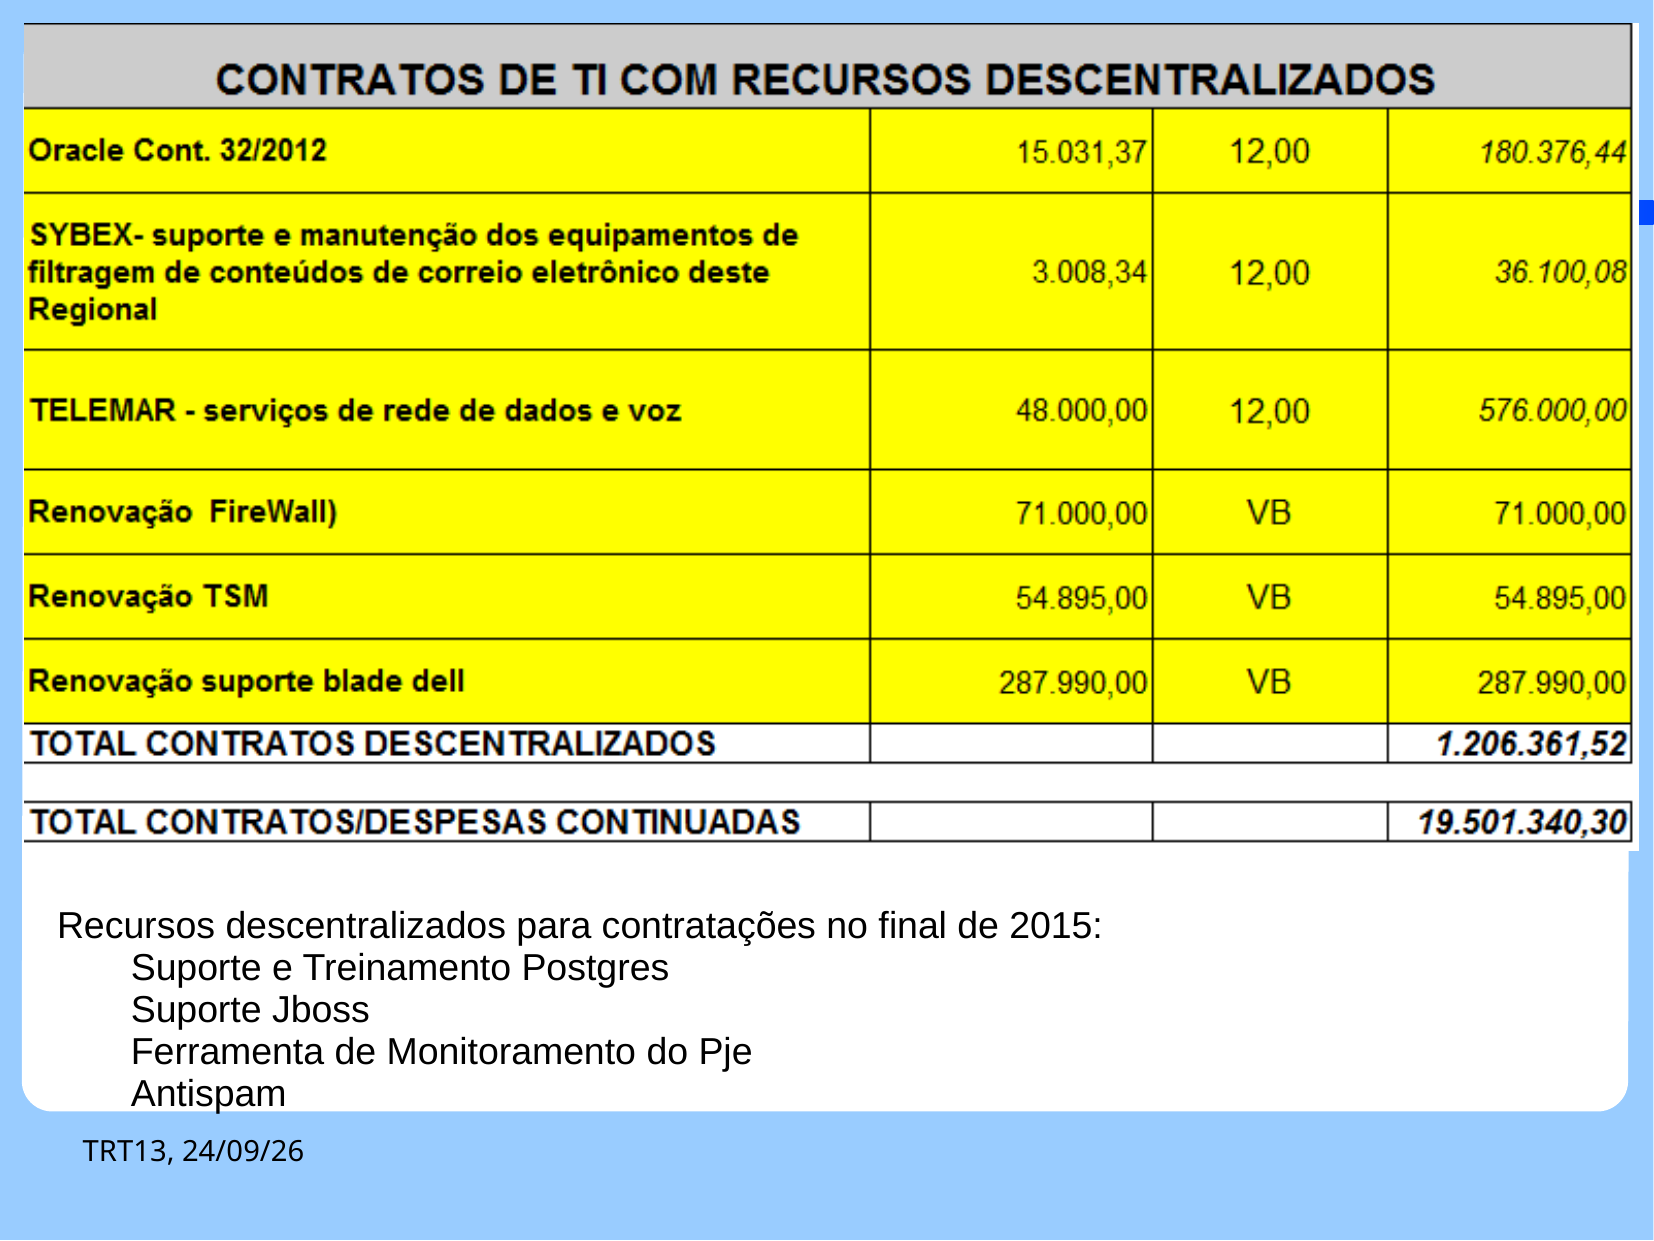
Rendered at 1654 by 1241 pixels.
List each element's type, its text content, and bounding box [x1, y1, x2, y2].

picture [24, 23, 1639, 851]
text_box Recursos descentralizados para contratações no final de 2015: Suporte e Treinamento Postgres Suporte Jboss Ferramenta de Monitoramento do Pje Antispam [42, 896, 1129, 1123]
